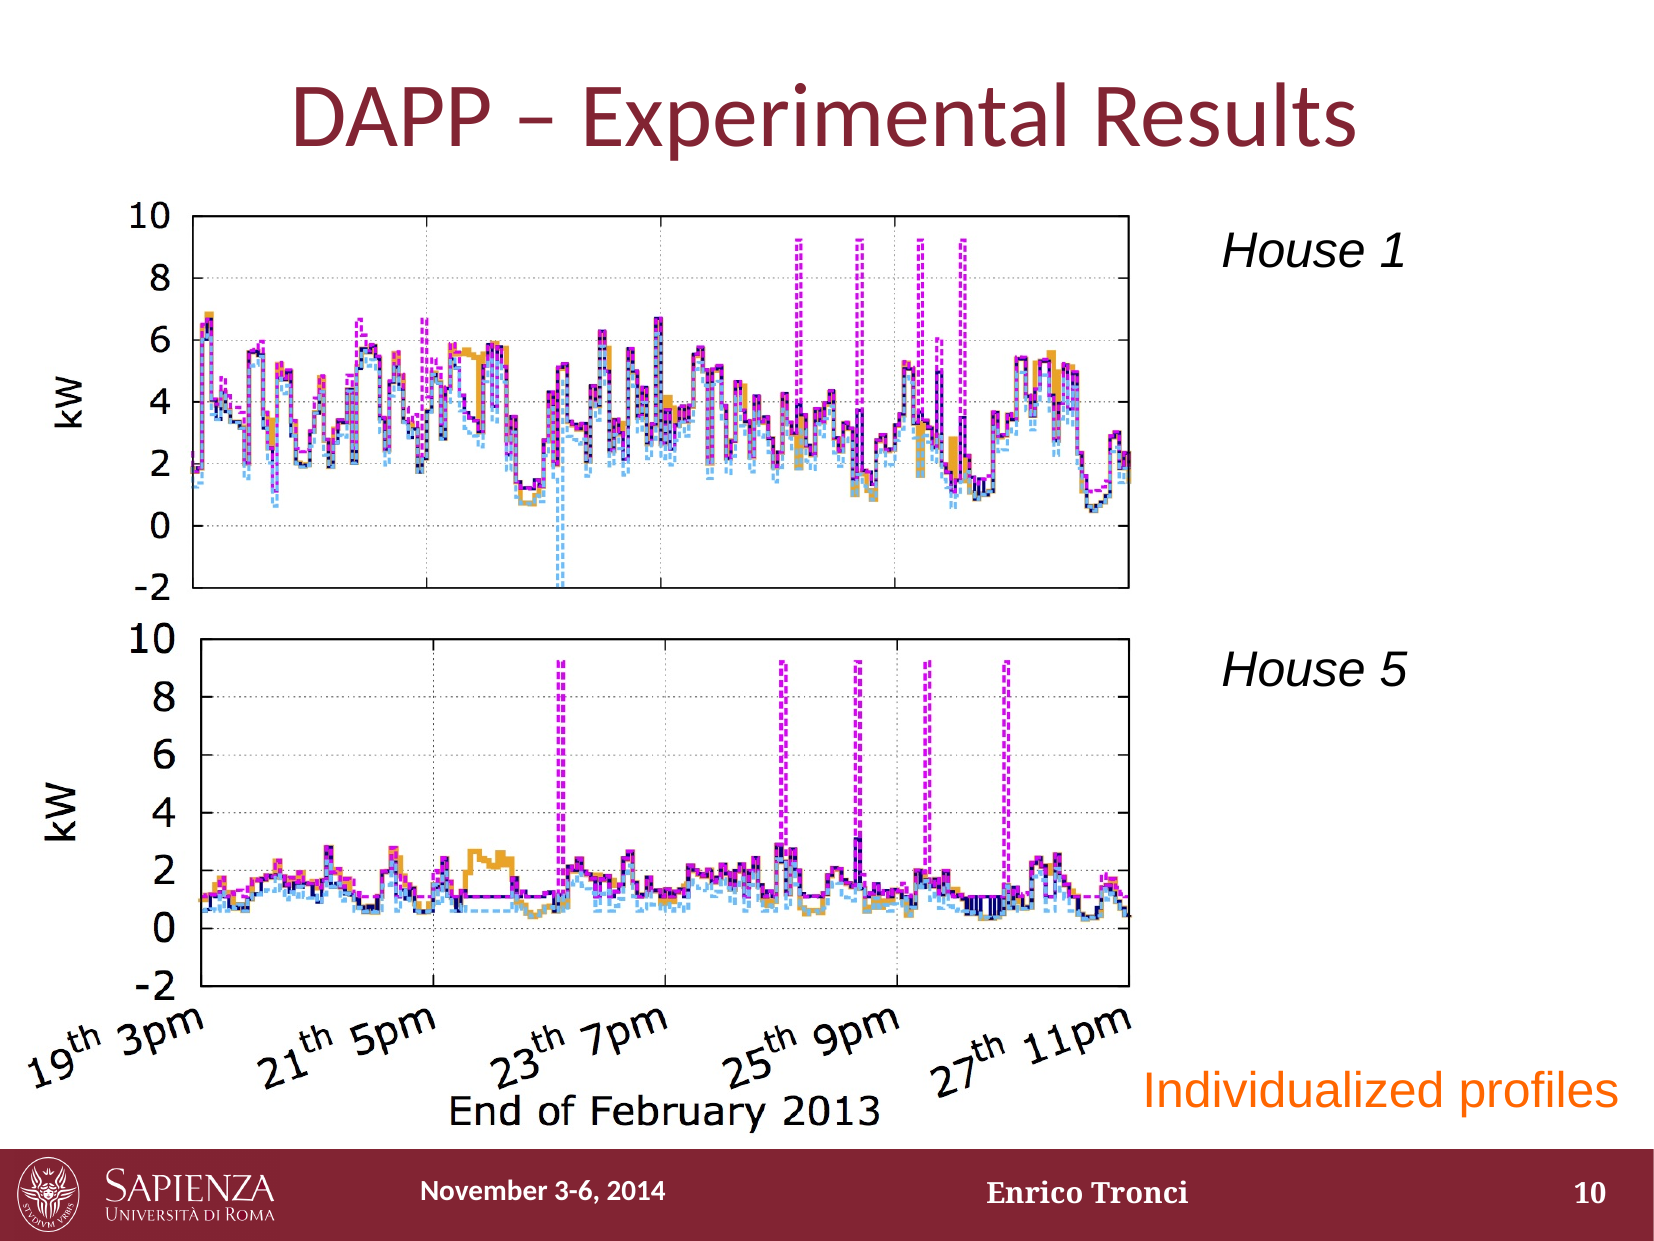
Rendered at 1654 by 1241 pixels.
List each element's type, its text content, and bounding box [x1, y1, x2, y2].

text_box House 1 [1171, 209, 1423, 285]
text_box House 5 [1171, 628, 1423, 705]
picture [18, 194, 1141, 1138]
title DAPP – Experimental Results [45, 19, 1606, 227]
picture [14, 1149, 280, 1241]
text_box Individualized profiles [1092, 1049, 1635, 1126]
